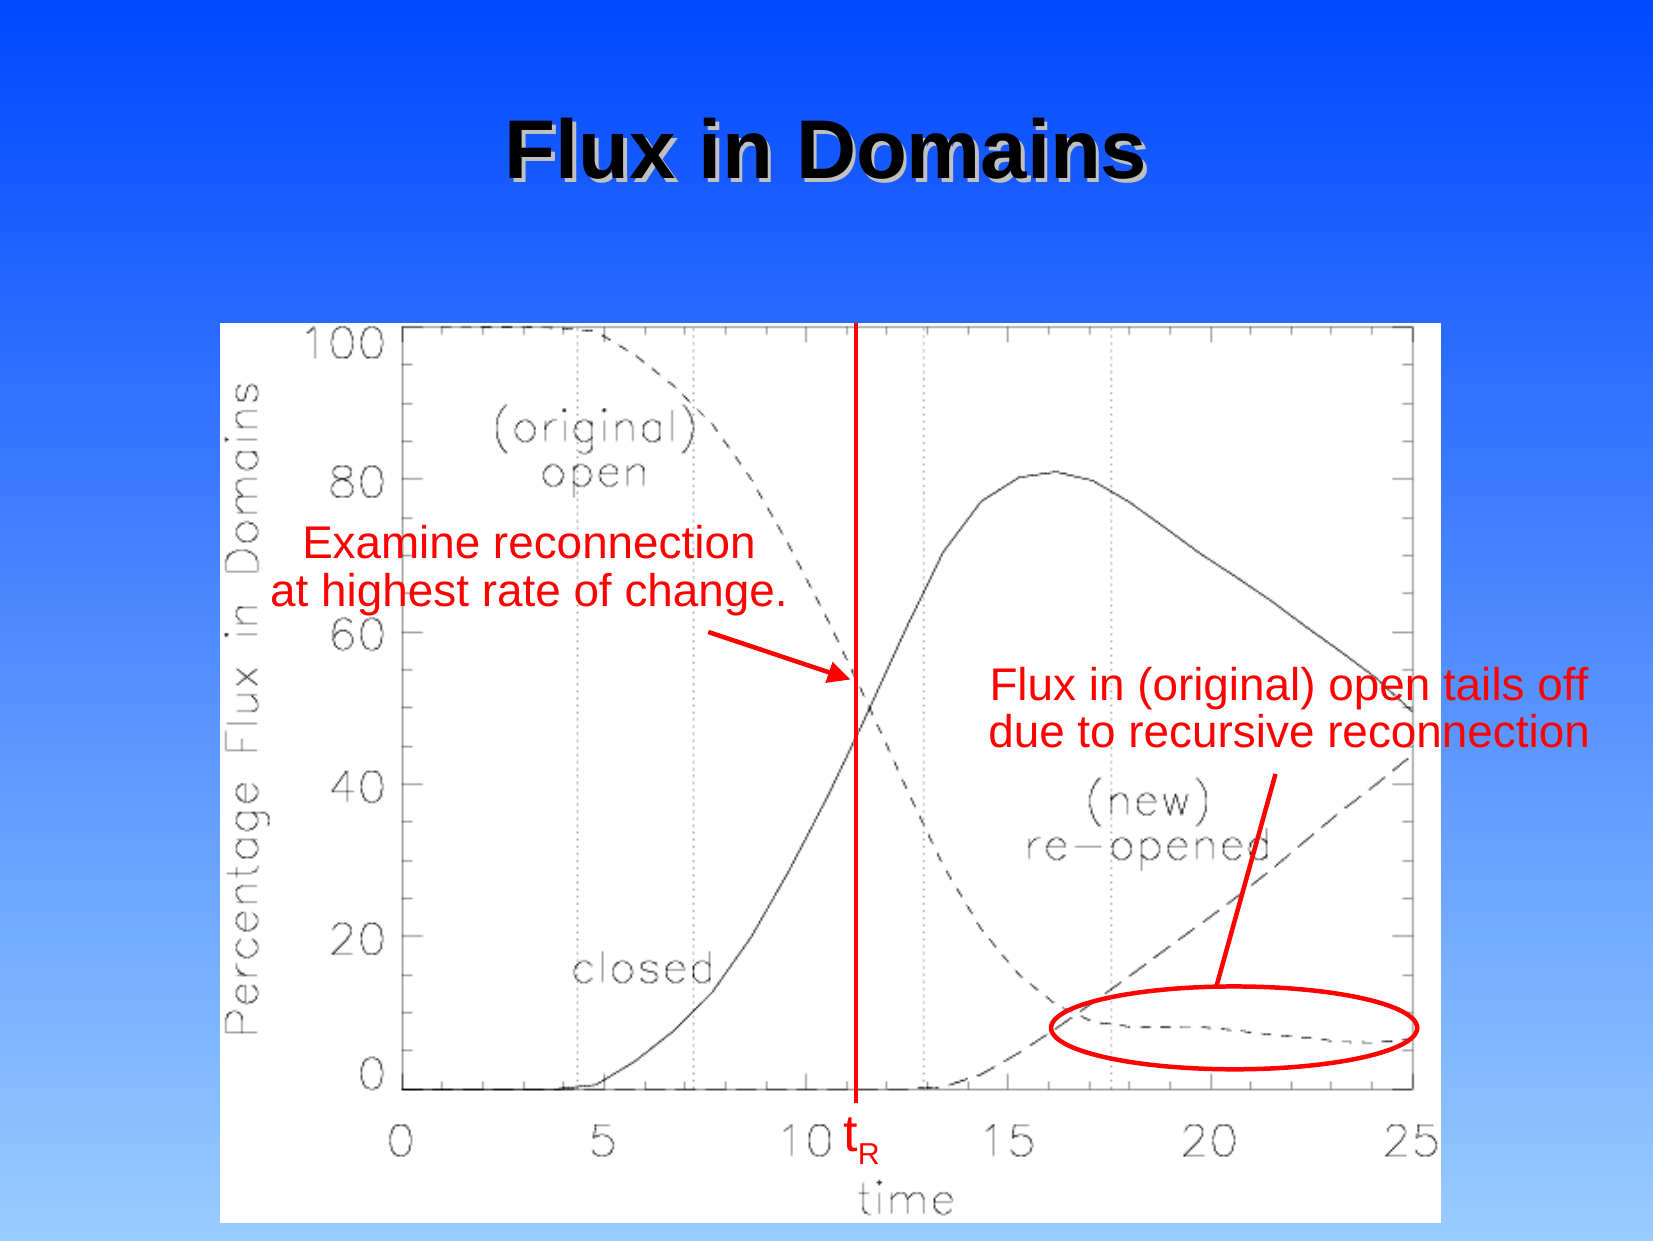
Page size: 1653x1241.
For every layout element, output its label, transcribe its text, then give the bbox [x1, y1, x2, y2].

picture [220, 323, 1441, 1223]
text_box Examine reconnection at highest rate of change. [255, 512, 803, 624]
text_box tR [828, 1097, 895, 1175]
title Flux in Domains [82, 49, 1571, 257]
text_box Flux in (original) open tails off due to recursive reconnection [973, 654, 1606, 766]
